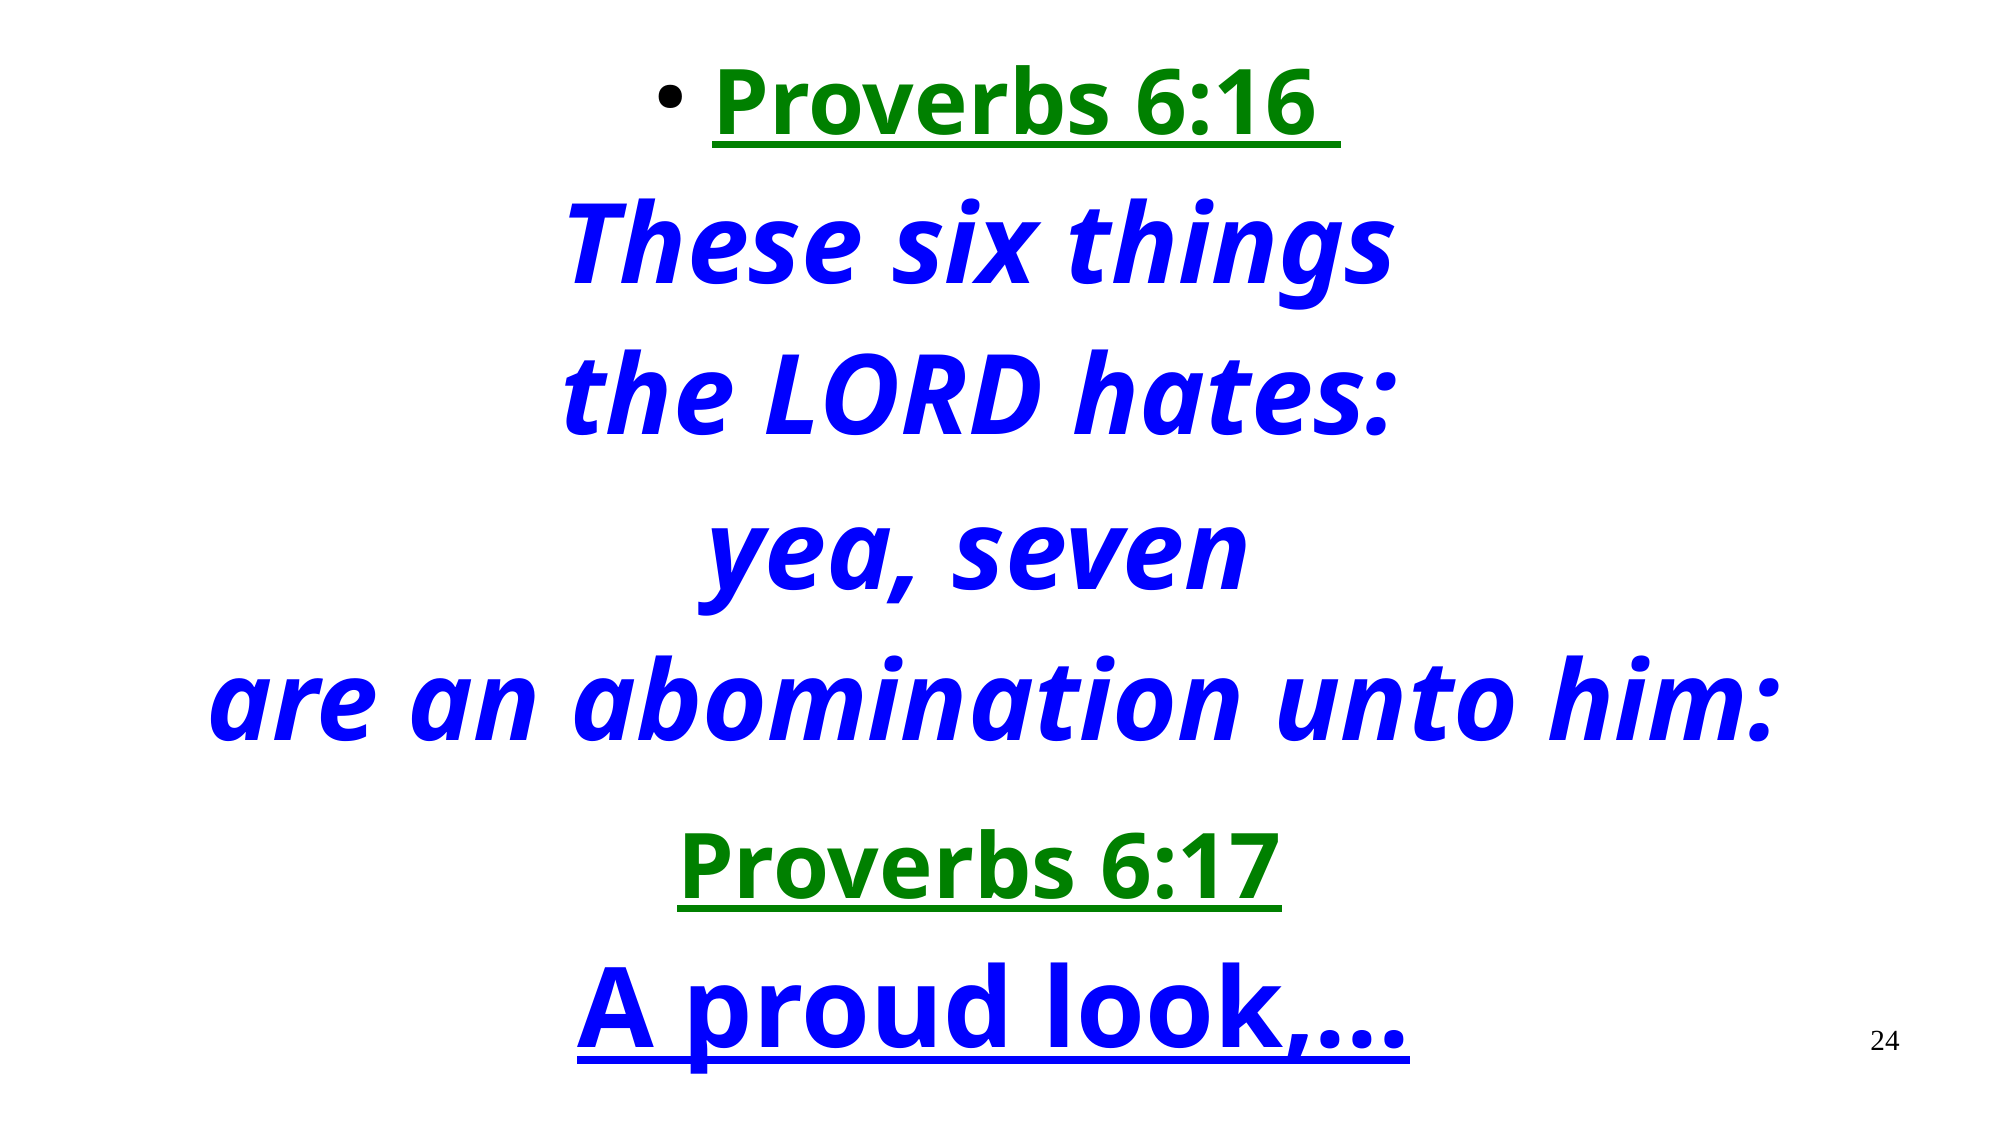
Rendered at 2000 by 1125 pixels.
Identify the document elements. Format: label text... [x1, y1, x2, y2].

list Proverbs 6:16 These six things the LORD hates: yea, seven are an abomination unto him: Proverbs 6:17 A proud look,... [37, 37, 1951, 1088]
